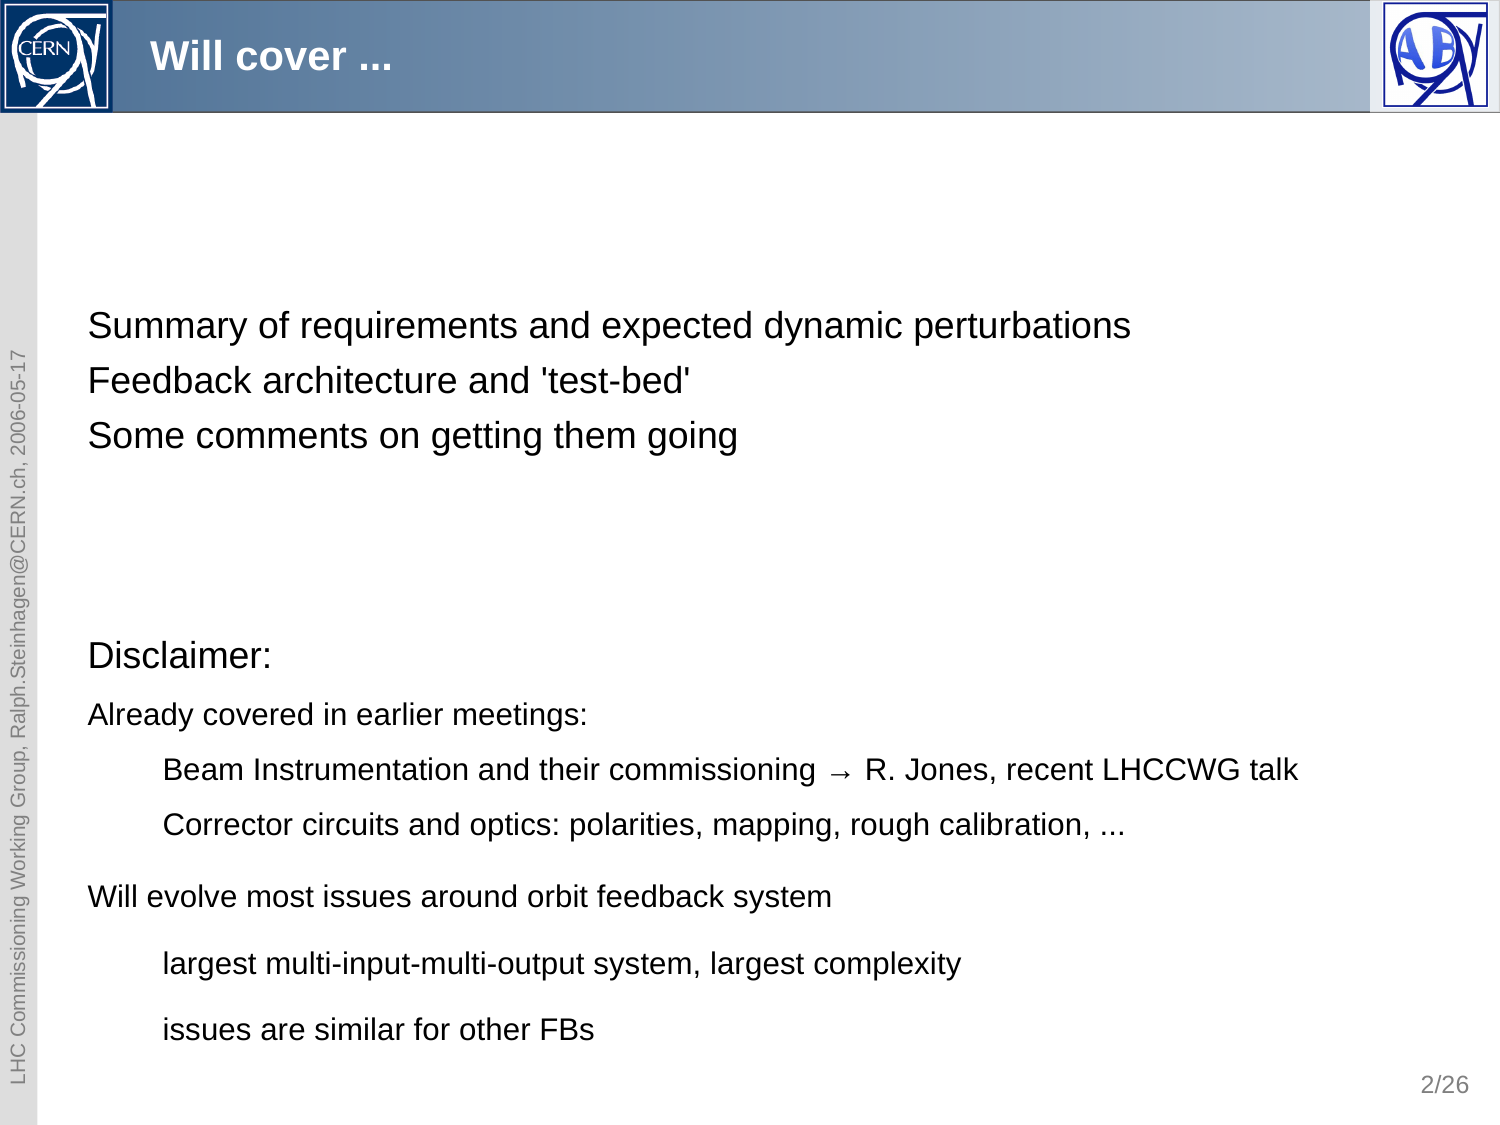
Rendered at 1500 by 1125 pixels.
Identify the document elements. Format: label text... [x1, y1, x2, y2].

list Summary of requirements and expected dynamic perturbations Feedback architecture and 'test-bed' Some comments on getting them going Disclaimer: Already covered in earlier meetings: Beam Instrumentation and their commissioning → R. Jones, recent LHCCWG talk Corrector circuits and optics: polarities, mapping, rough calibration, ... Will evolve most issues around orbit feedback system largest multi-input-multi-output system, largest complexity issues are similar for other FBs [87, 137, 1438, 1048]
title Will cover ... [150, 0, 1201, 113]
picture [1382, 1, 1489, 108]
picture [0, 0, 113, 113]
